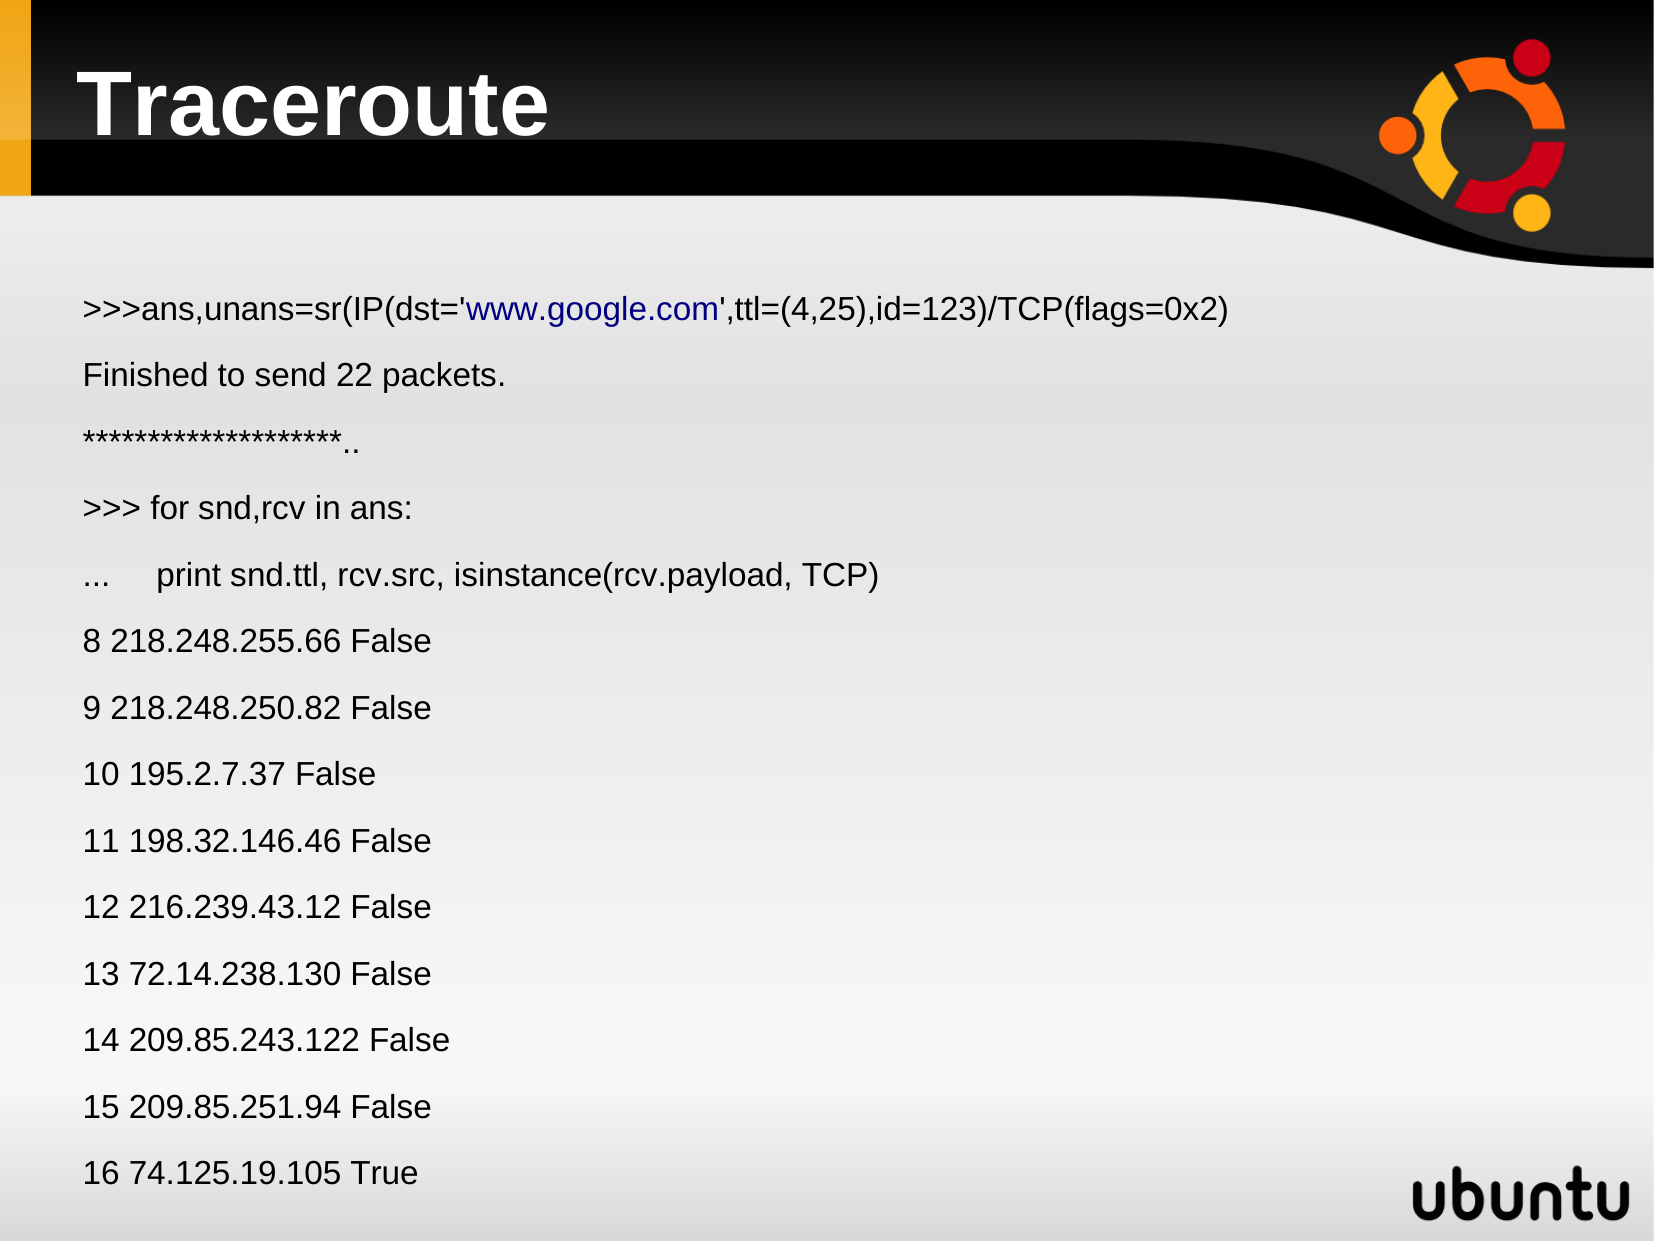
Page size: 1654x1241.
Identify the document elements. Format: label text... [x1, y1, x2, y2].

list >>>ans,unans=sr(IP(dst='www.google.com',ttl=(4,25),id=123)/TCP(flags=0x2) Finished to send 22 packets. ********************.. >>> for snd,rcv in ans: ... print snd.ttl, rcv.src, isinstance(rcv.payload, TCP) 8 218.248.255.66 False 9 218.248.250.82 False 10 195.2.7.37 False 11 198.32.146.46 False 12 216.239.43.12 False 13 72.14.238.130 False 14 209.85.243.122 False 15 209.85.251.94 False 16 74.125.19.105 True [82, 290, 1571, 1192]
title Traceroute [76, 7, 1565, 200]
picture [0, 0, 1654, 1241]
